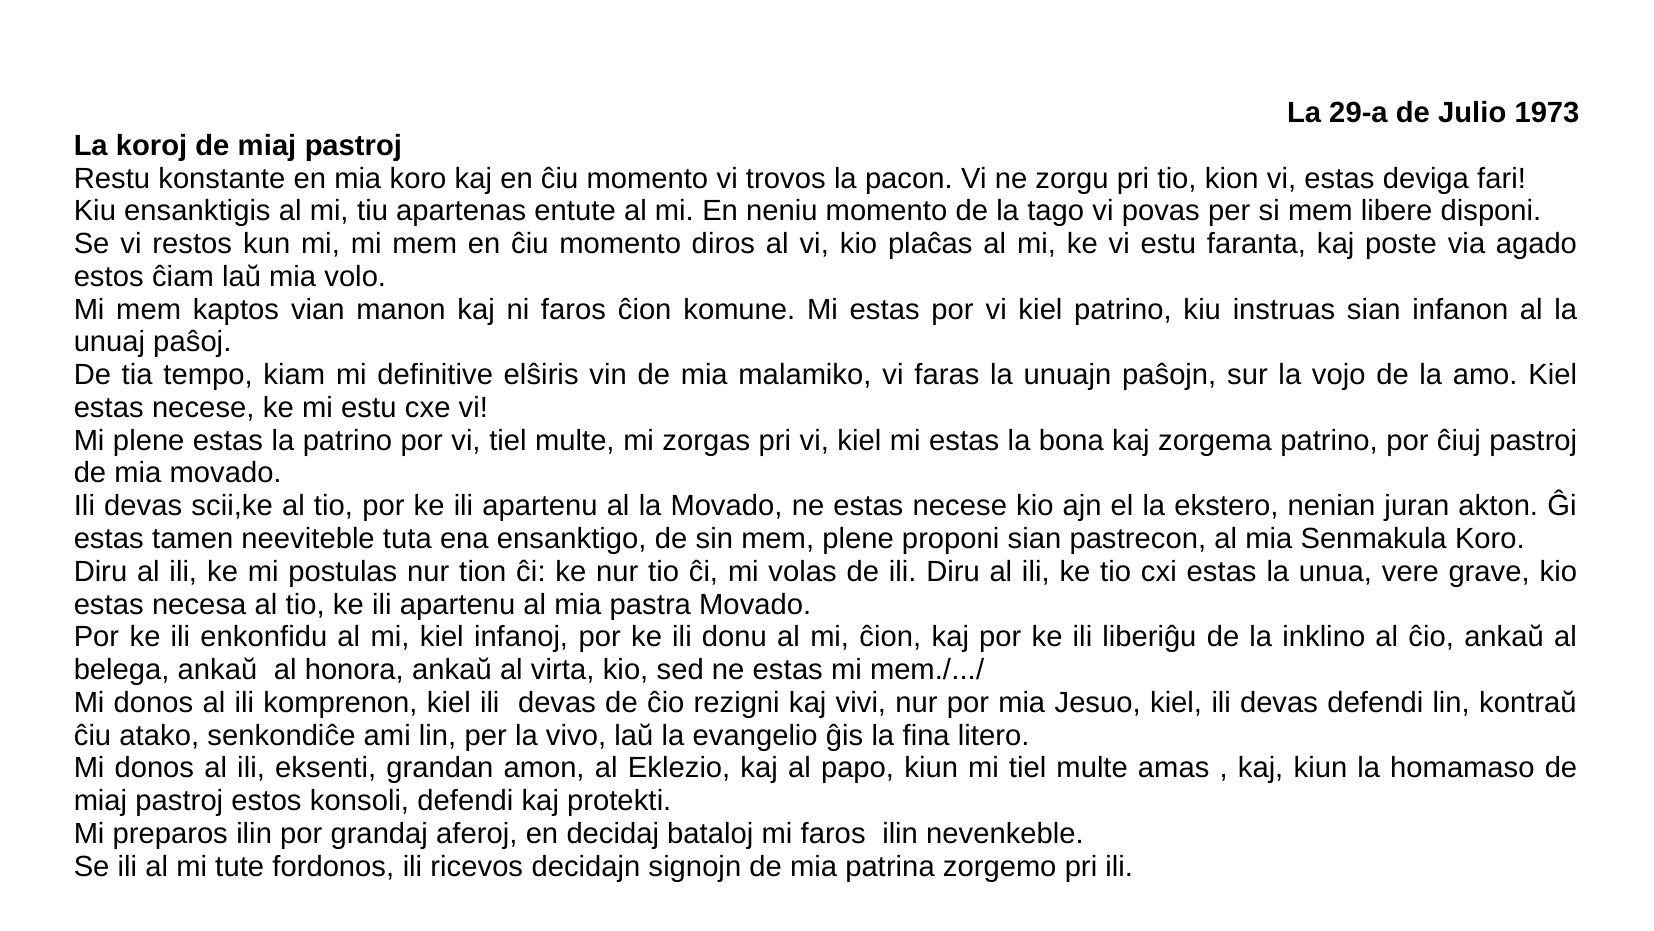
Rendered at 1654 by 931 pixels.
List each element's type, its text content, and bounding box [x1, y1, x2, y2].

text_box La 29-a de Julio 1973 La koroj de miaj pastroj Restu konstante en mia koro kaj en ĉiu momento vi trovos la pacon. Vi ne zorgu pri tio, kion vi, estas deviga fari! Kiu ensanktigis al mi, tiu apartenas entute al mi. En neniu momento de la tago vi povas per si mem libere disponi. Se vi restos kun mi, mi mem en ĉiu momento diros al vi, kio plaĉas al mi, ke vi estu faranta, kaj poste via agado estos ĉiam laŭ mia volo. Mi mem kaptos vian manon kaj ni faros ĉion komune. Mi estas por vi kiel patrino, kiu instruas sian infanon al la unuaj paŝoj. De tia tempo, kiam mi definitive elŝiris vin de mia malamiko, vi faras la unuajn paŝojn, sur la vojo de la amo. Kiel estas necese, ke mi estu cxe vi! Mi plene estas la patrino por vi, tiel multe, mi zorgas pri vi, kiel mi estas la bona kaj zorgema patrino, por ĉiuj pastroj de mia movado. Ili devas scii,ke al tio, por ke ili apartenu al la Movado, ne estas necese kio ajn el la ekstero, nenian juran akton. Ĝi estas tamen neeviteble tuta ena ensanktigo, de sin mem, plene proponi sian pastrecon, al mia Senmakula Koro. Diru al ili, ke mi postulas nur tion ĉi: ke nur tio ĉi, mi volas de ili. Diru al ili, ke tio cxi estas la unua, vere grave, kio estas necesa al tio, ke ili apartenu al mia pastra Movado. Por ke ili enkonfidu al mi, kiel infanoj, por ke ili donu al mi, ĉion, kaj por ke ili liberiĝu de la inklino al ĉio, ankaŭ al belega, ankaŭ al honora, ankaŭ al virta, kio, sed ne estas mi mem./.../ Mi donos al ili komprenon, kiel ili devas de ĉio rezigni kaj vivi, nur por mia Jesuo, kiel, ili devas defendi lin, kontraŭ ĉiu atako, senkondiĉe ami lin, per la vivo, laŭ la evangelio ĝis la fina litero. Mi donos al ili, eksenti, grandan amon, al Eklezio, kaj al papo, kiun mi tiel multe amas , kaj, kiun la homamaso de miaj pastroj estos konsoli, defendi kaj protekti. Mi preparos ilin por grandaj aferoj, en decidaj bataloj mi faros ilin nevenkeble. Se ili al mi tute fordonos, ili ricevos decidajn signojn de mia patrina zorgemo pri ili. [59, 88, 1595, 891]
